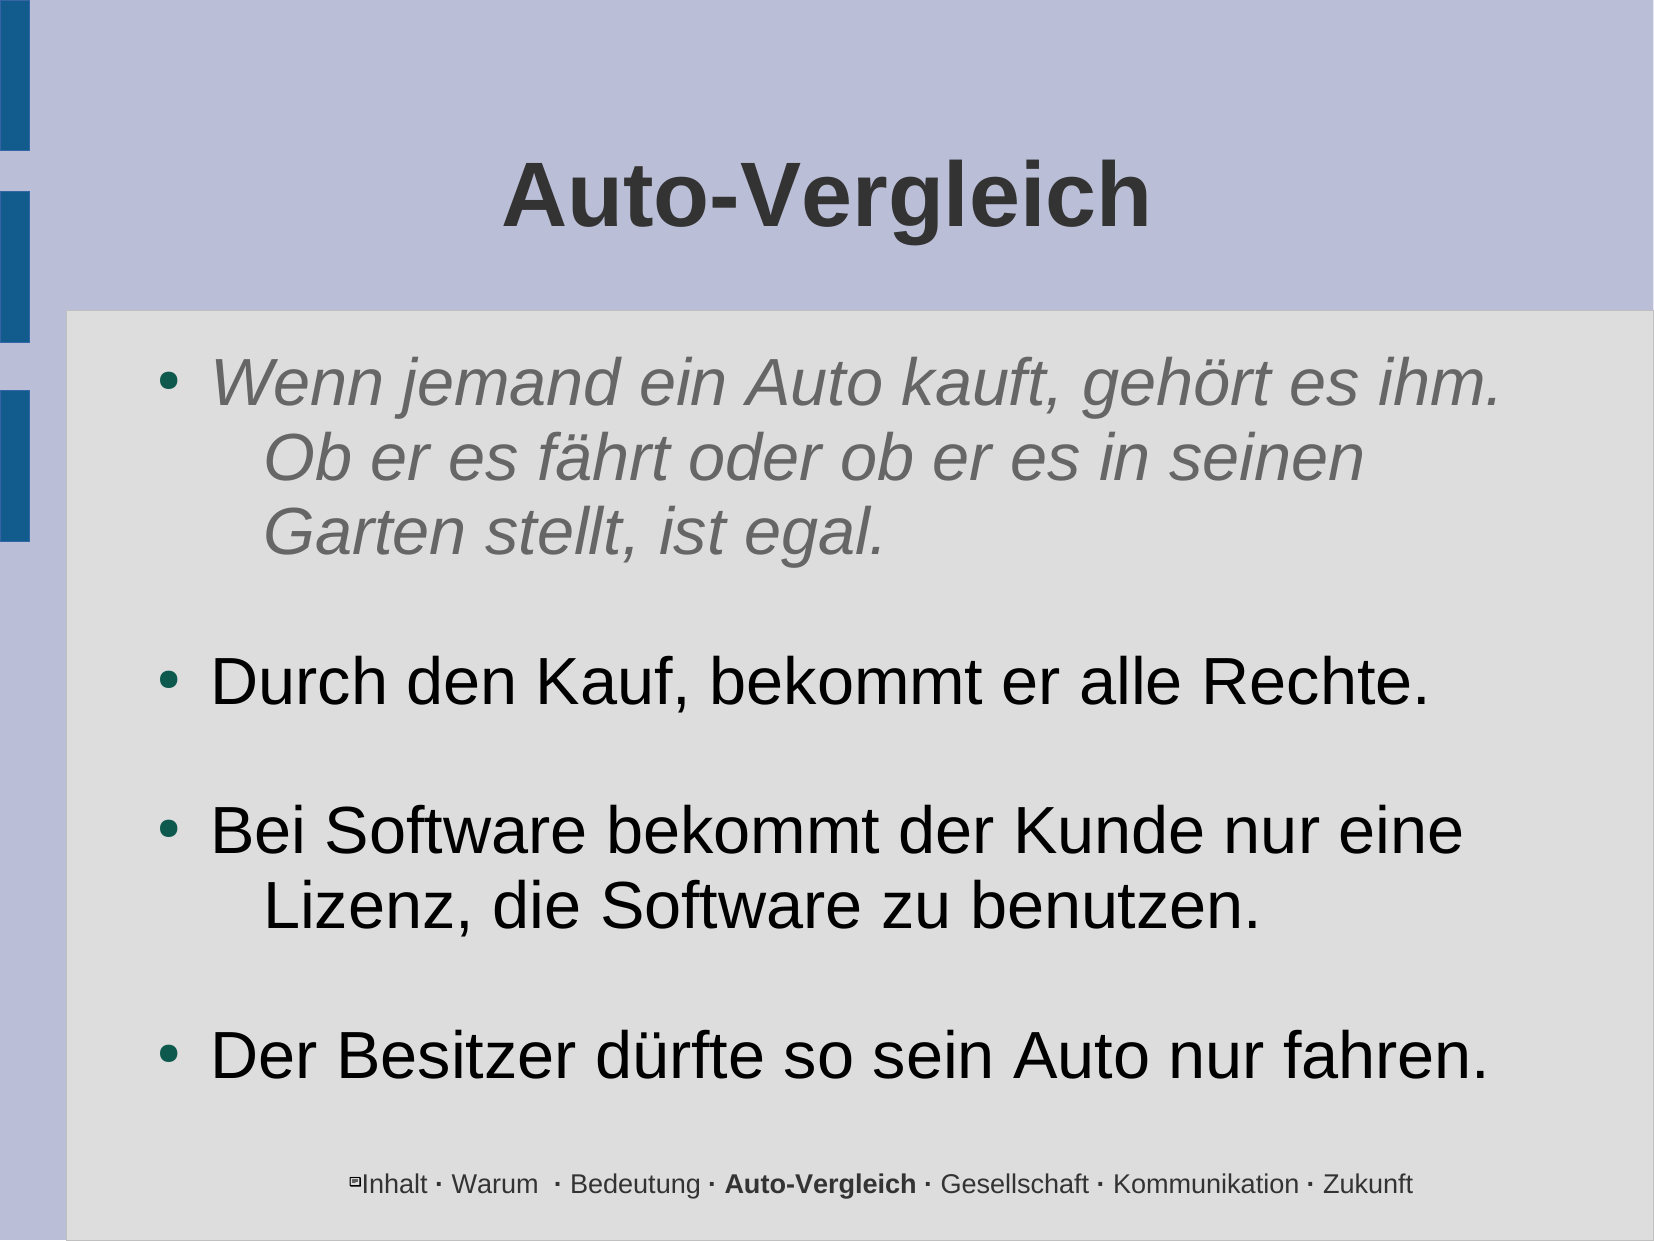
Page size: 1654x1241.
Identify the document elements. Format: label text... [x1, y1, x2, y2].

title Auto-Vergleich [121, 91, 1534, 299]
list Wenn jemand ein Auto kauft, gehört es ihm. Ob er es fährt oder ob er es in seinen Garten stellt, ist egal. Durch den Kauf, bekommt er alle Rechte. Bei Software bekommt der Kunde nur eine Lizenz, die Software zu benutzen. Der Besitzer dürfte so sein Auto nur fahren. [121, 344, 1534, 1127]
title Inhalt · Warum · Bedeutung · Auto-Vergleich · Gesellschaft · Kommunikation · Zukunft [115, 1159, 1528, 1209]
